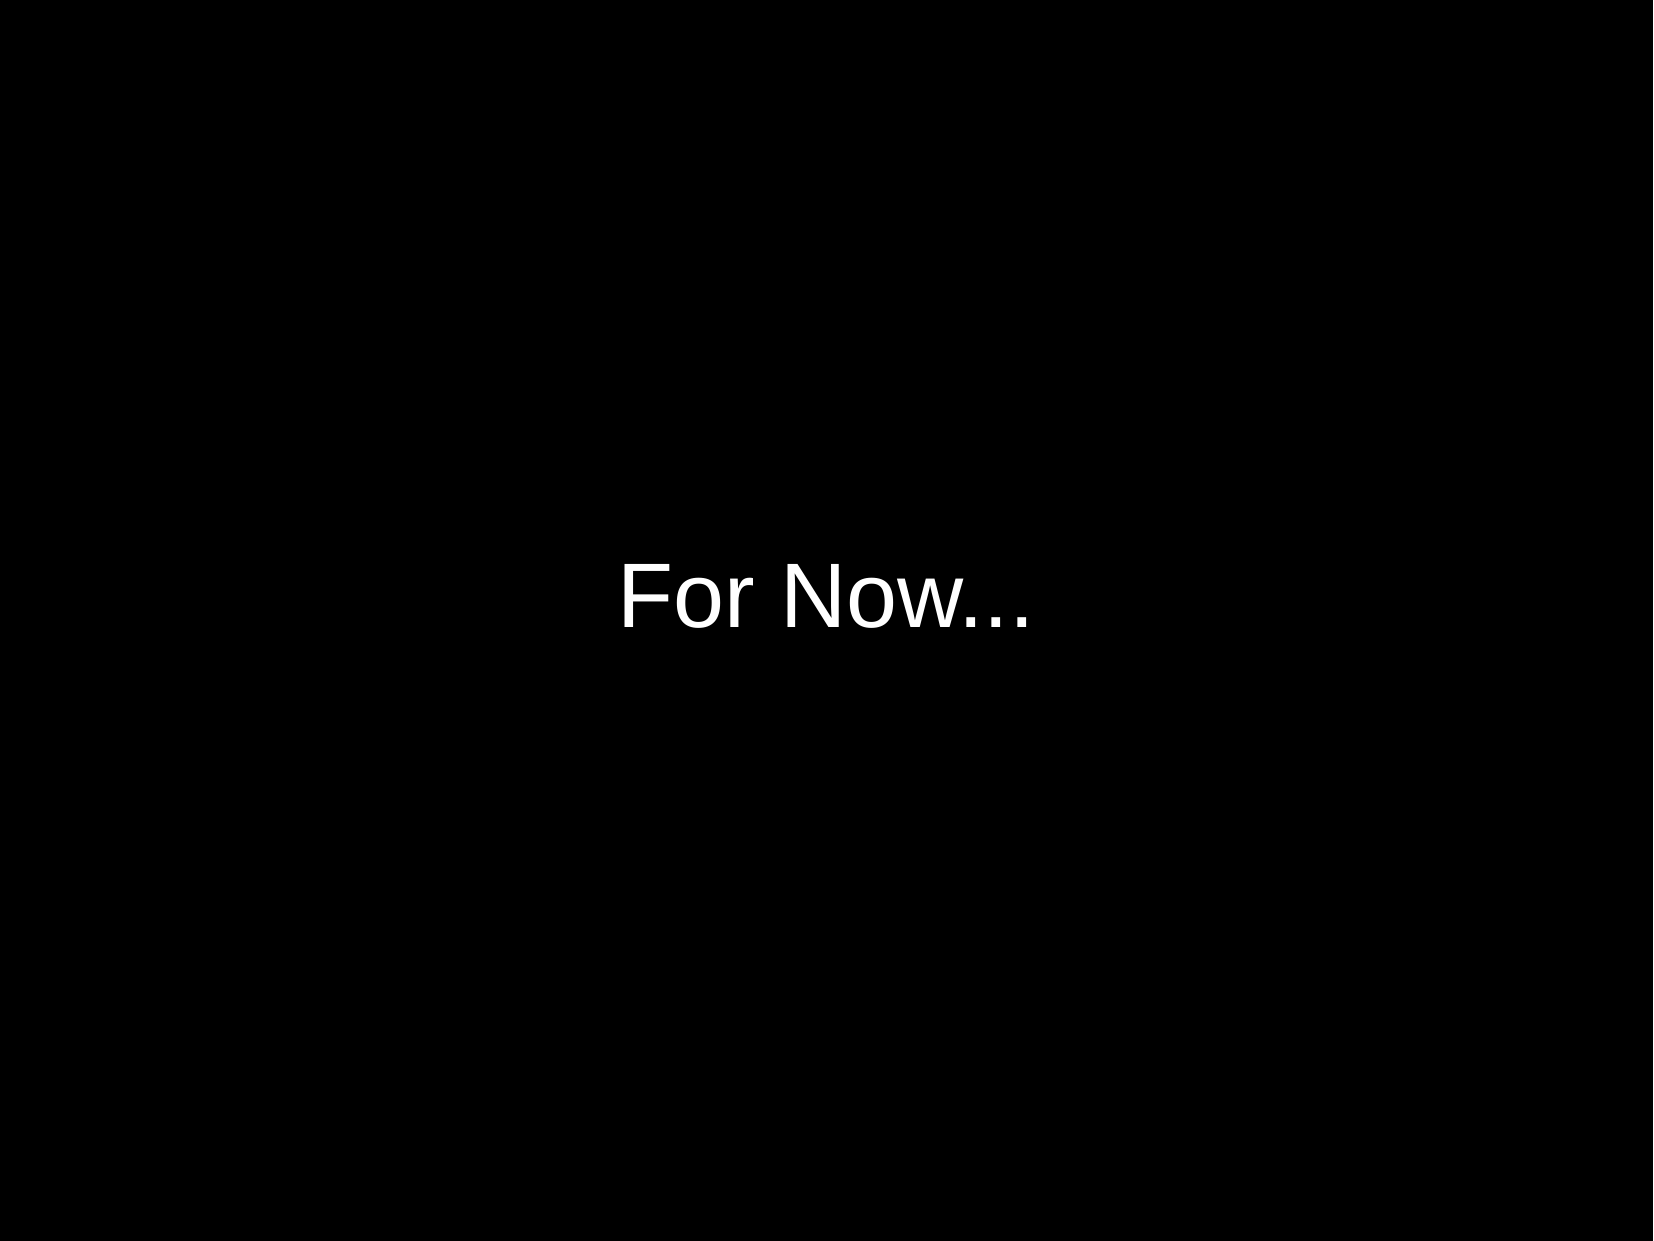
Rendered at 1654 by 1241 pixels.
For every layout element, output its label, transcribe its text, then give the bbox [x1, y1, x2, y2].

title For Now... [82, 434, 1571, 756]
